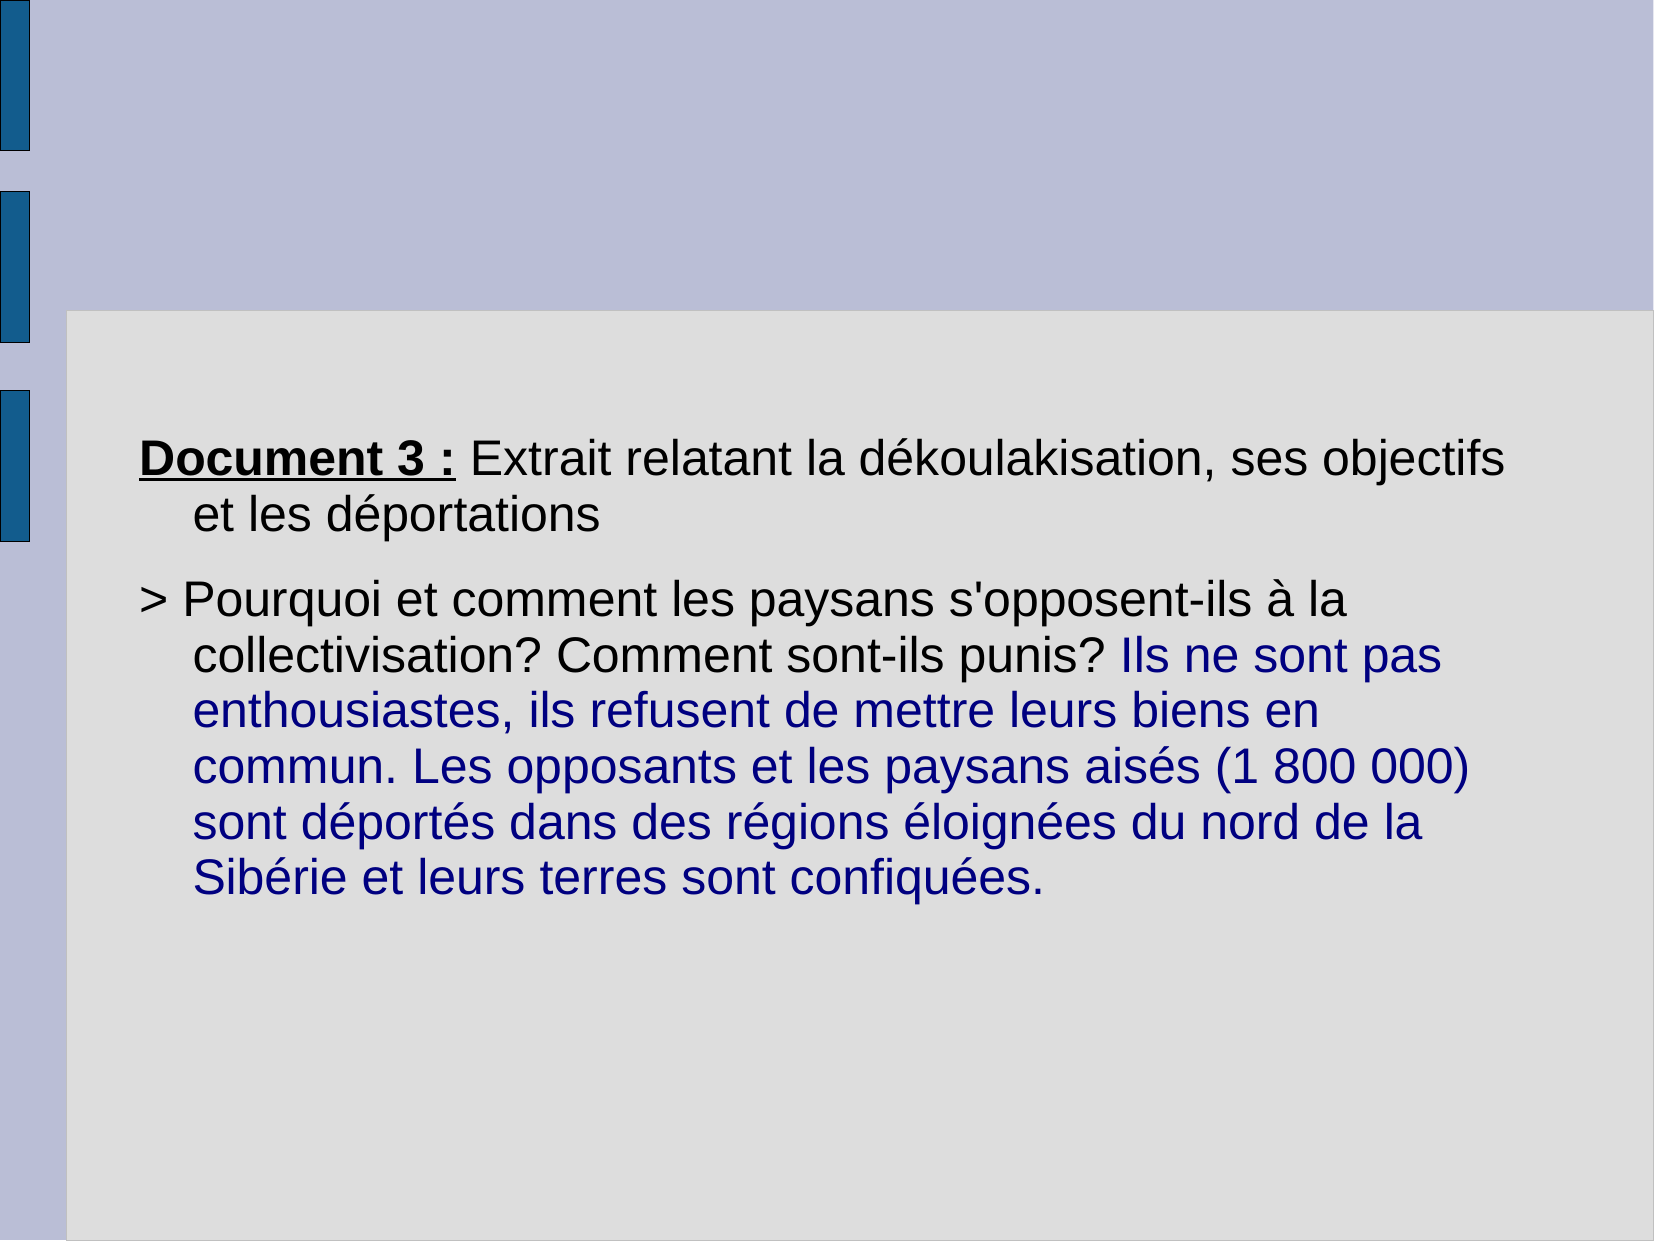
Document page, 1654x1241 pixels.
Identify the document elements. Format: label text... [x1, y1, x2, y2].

list Document 3 : Extrait relatant la dékoulakisation, ses objectifs et les déportations > Pourquoi et comment les paysans s'opposent-ils à la collectivisation? Comment sont-ils punis? Ils ne sont pas enthousiastes, ils refusent de mettre leurs biens en commun. Les opposants et les paysans aisés (1 800 000) sont déportés dans des régions éloignées du nord de la Sibérie et leurs terres sont confiquées. [121, 344, 1534, 1127]
